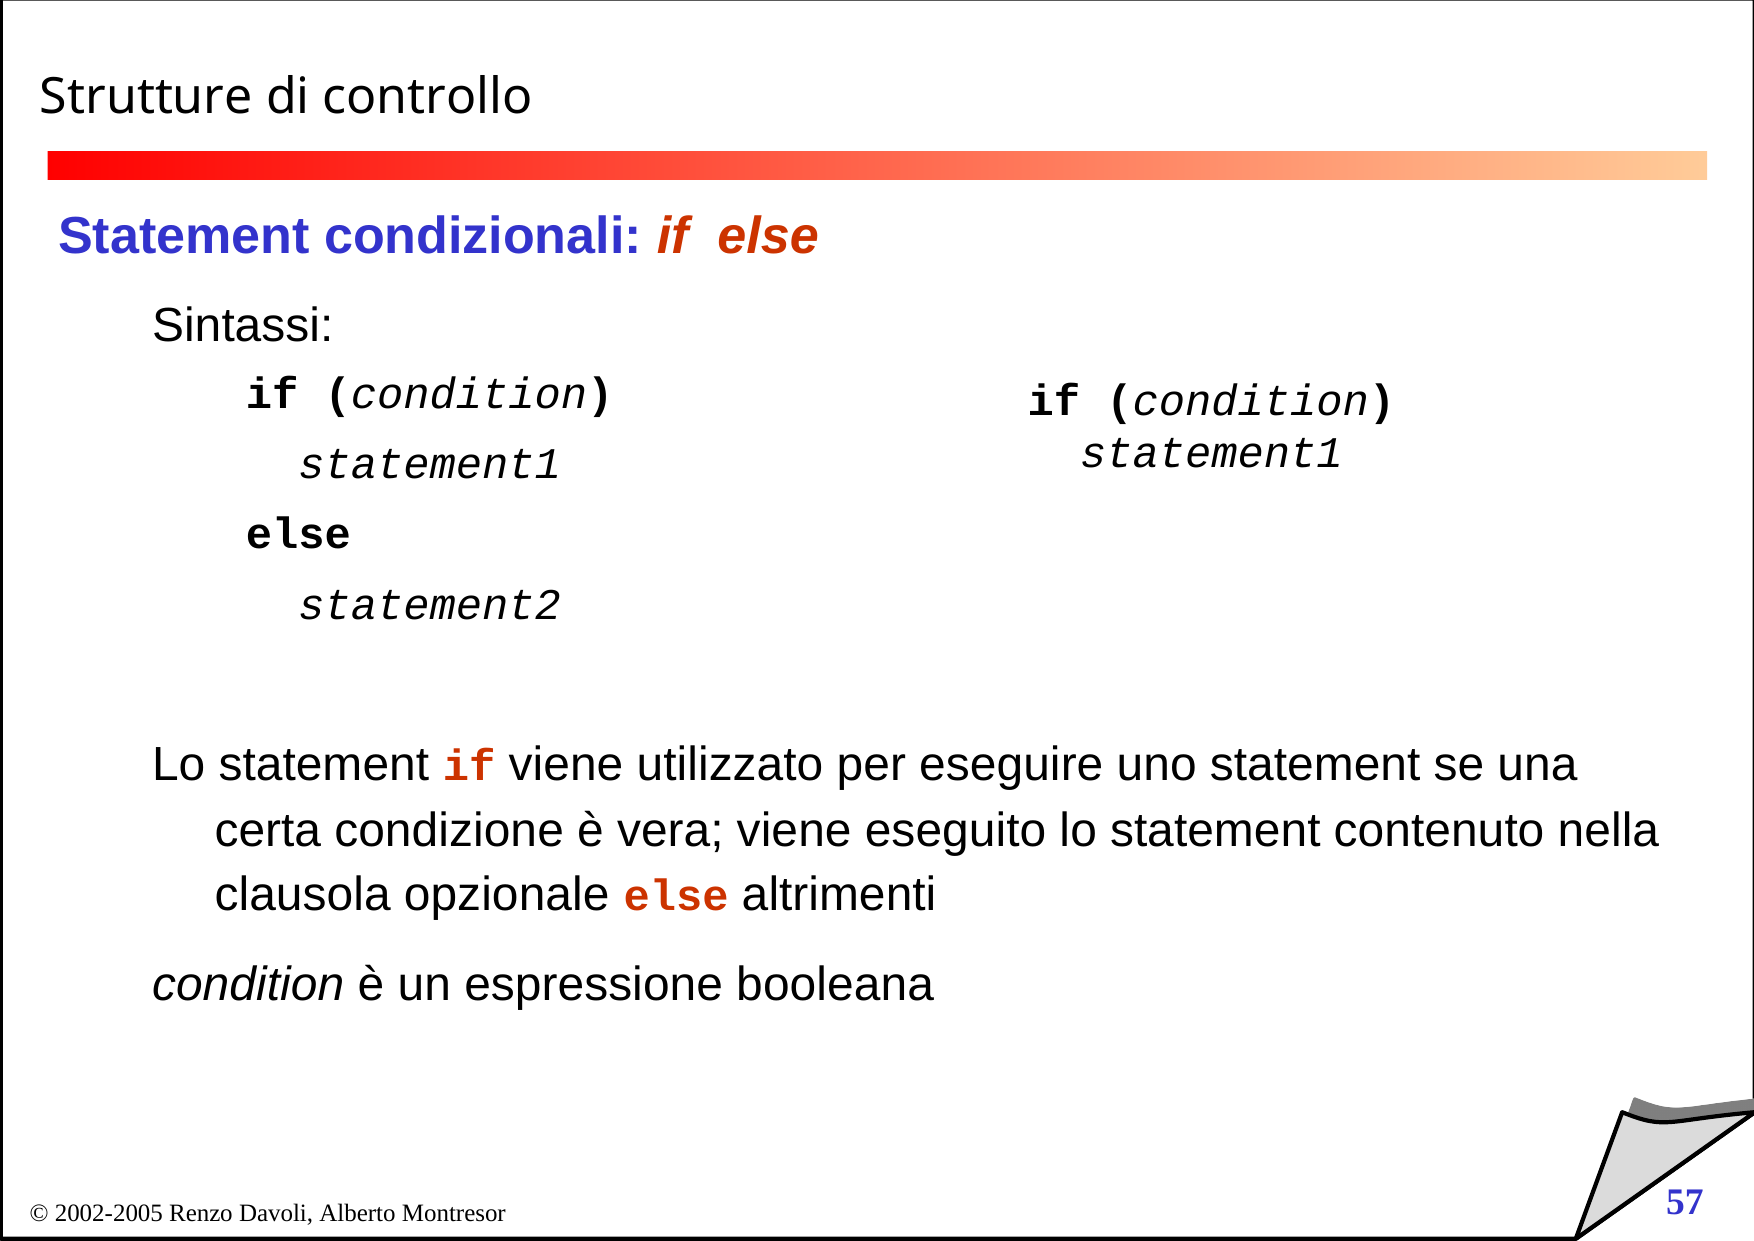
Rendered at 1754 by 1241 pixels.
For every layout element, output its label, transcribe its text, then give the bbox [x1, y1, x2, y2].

list Statement condizionali: if else Sintassi: if (condition) statement1 else statement2 Lo statement if viene utilizzato per eseguire uno statement se una certa condizione è vera; viene eseguito lo statement contenuto nella clausola opzionale else altrimenti condition è un espressione booleana [58, 206, 1696, 1041]
title Strutture di controllo [40, 49, 1714, 144]
text_box main [750, 151, 754, 179]
text_box if (condition) statement1 [771, 376, 1459, 816]
